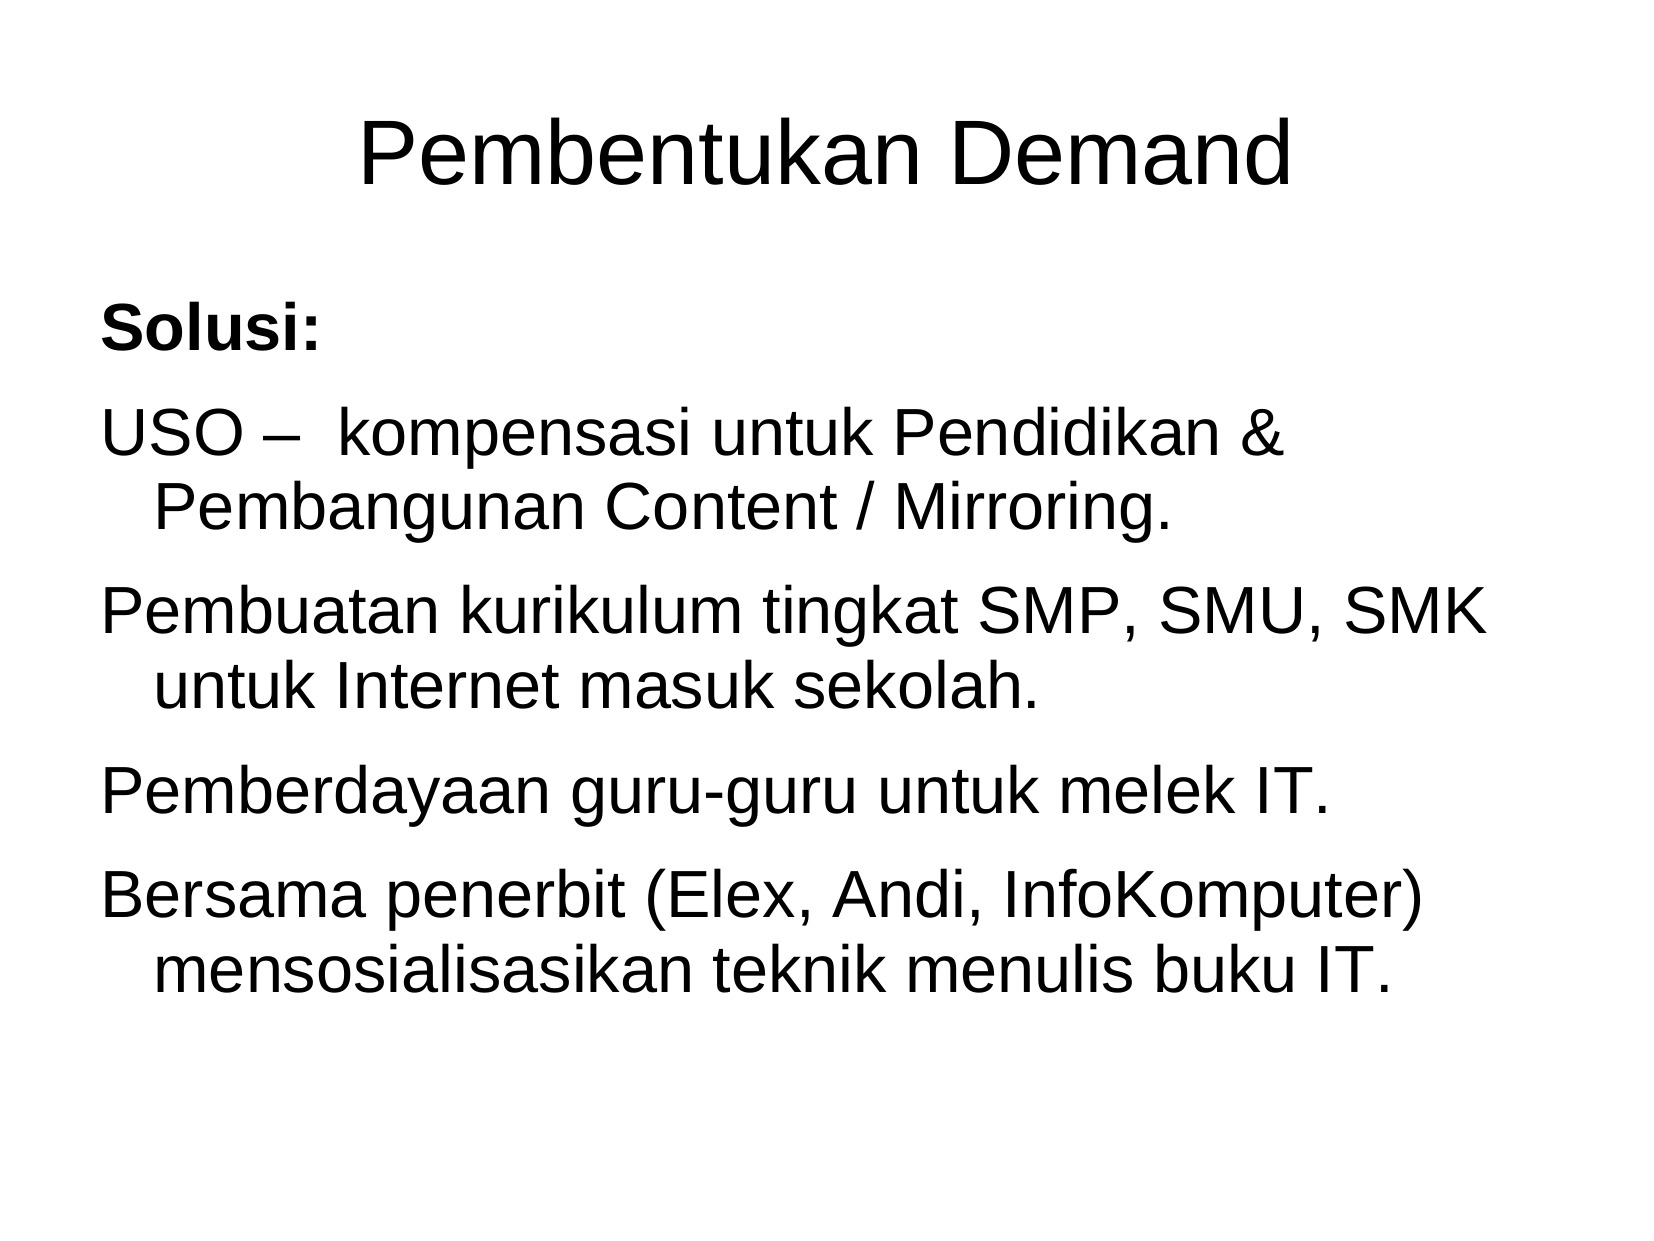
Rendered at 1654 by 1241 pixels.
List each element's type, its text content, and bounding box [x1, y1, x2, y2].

list Solusi: USO – kompensasi untuk Pendidikan & Pembangunan Content / Mirroring. Pembuatan kurikulum tingkat SMP, SMU, SMK untuk Internet masuk sekolah. Pemberdayaan guru-guru untuk melek IT. Bersama penerbit (Elex, Andi, InfoKomputer) mensosialisasikan teknik menulis buku IT. [82, 290, 1571, 1205]
title Pembentukan Demand [82, 49, 1571, 257]
